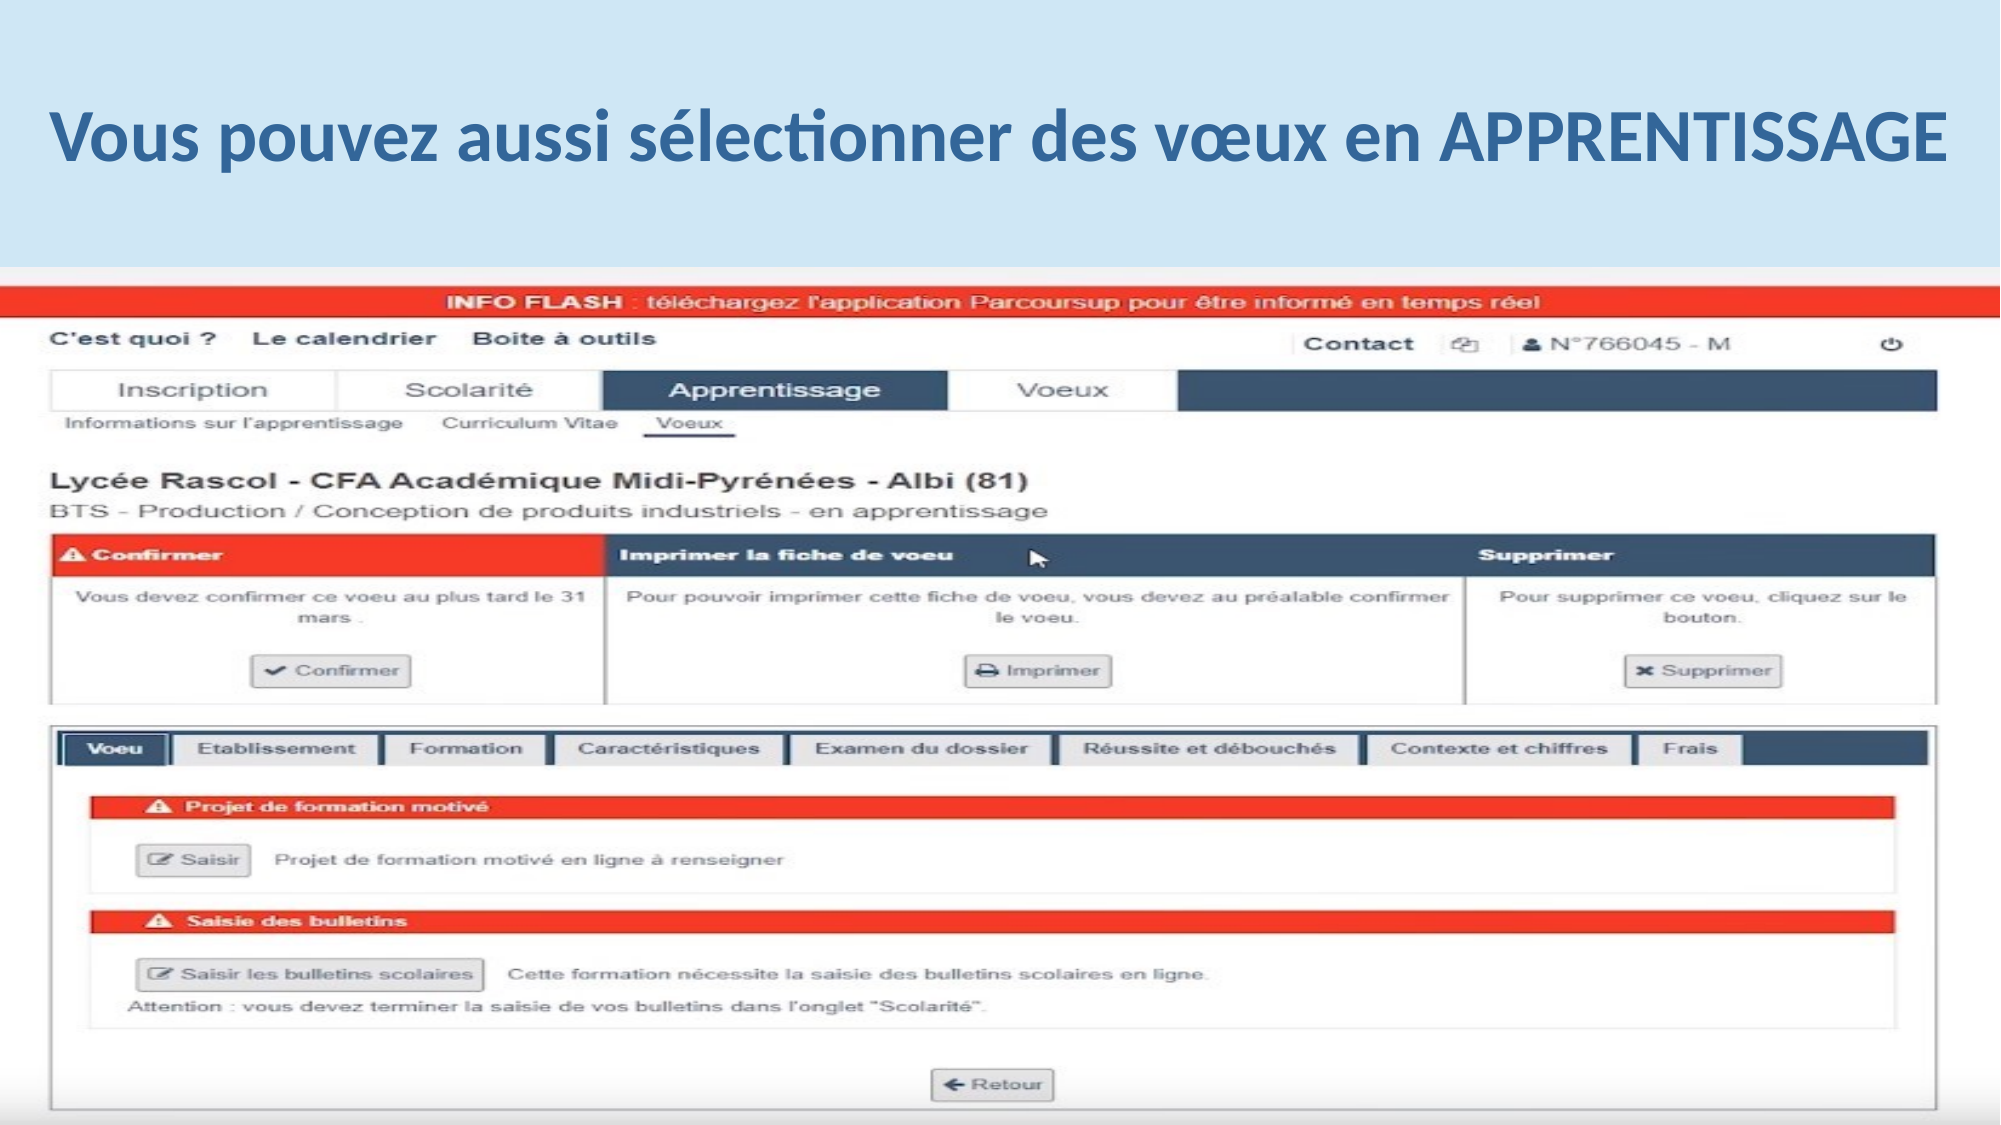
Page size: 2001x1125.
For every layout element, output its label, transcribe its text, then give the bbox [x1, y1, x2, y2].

title Vous pouvez aussi sélectionner des vœux en APPRENTISSAGE [0, 0, 2000, 267]
picture [0, 267, 2000, 1125]
